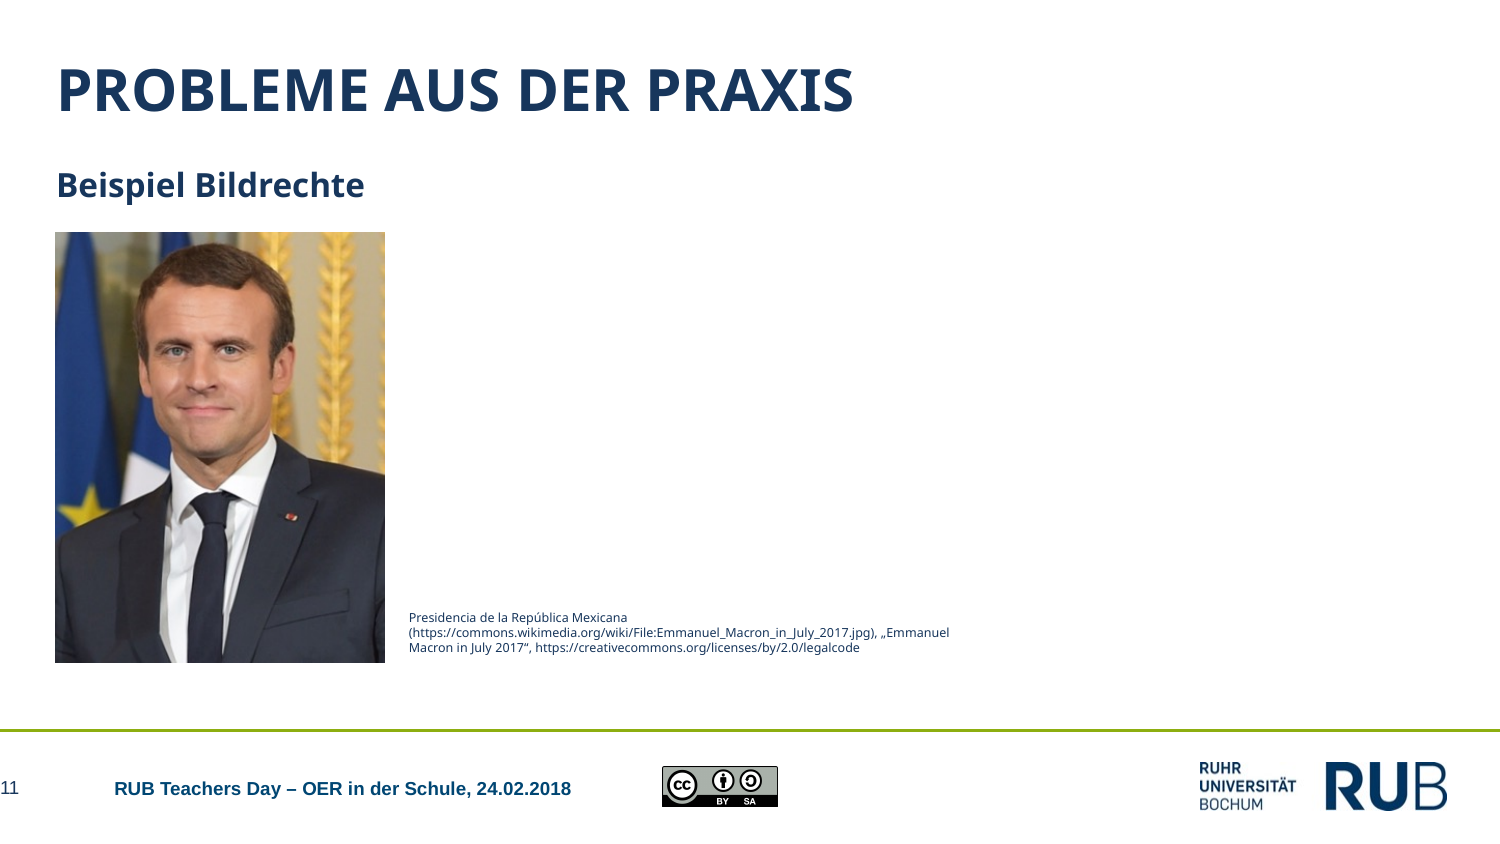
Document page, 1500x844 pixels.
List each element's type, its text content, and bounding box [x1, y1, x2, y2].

picture [55, 232, 385, 663]
text_box Presidencia de la República Mexicana (https://commons.wikimedia.org/wiki/File:Emmanuel_Macron_in_July_2017.jpg), „Emmanuel Macron in July 2017“, https://creativecommons.org/licenses/by/2.0/legalcode [393, 602, 967, 663]
picture [662, 766, 778, 808]
text_box RUB Teachers Day – OER in der Schule, 24.02.2018 [114, 776, 948, 822]
text_box Beispiel Bildrechte [55, 164, 1061, 205]
text_box Probleme aus der Praxis [55, 53, 1002, 124]
text_box 11 [0, 764, 85, 810]
